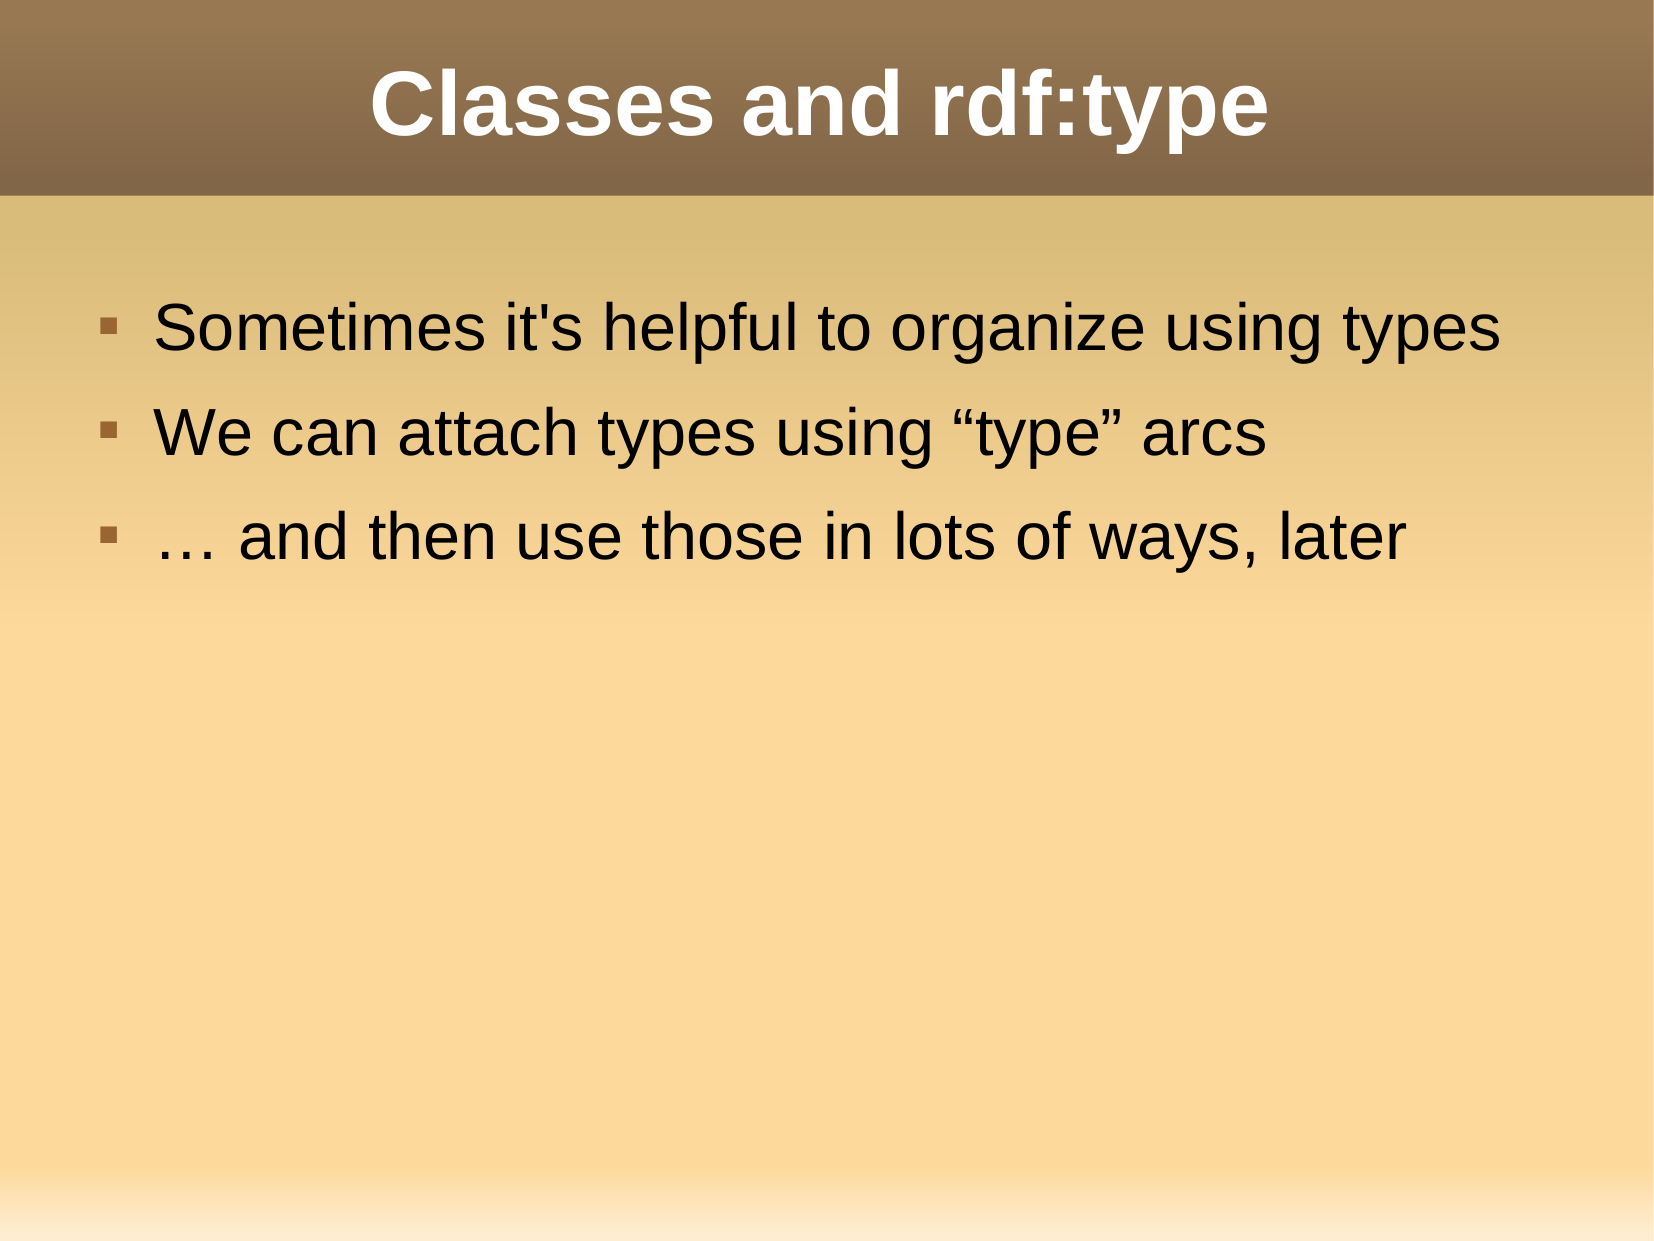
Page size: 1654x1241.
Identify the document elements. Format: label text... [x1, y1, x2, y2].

picture [0, 0, 1654, 1241]
list Sometimes it's helpful to organize using types We can attach types using “type” arcs … and then use those in lots of ways, later [82, 290, 1571, 1094]
title Classes and rdf:type [76, 7, 1565, 200]
